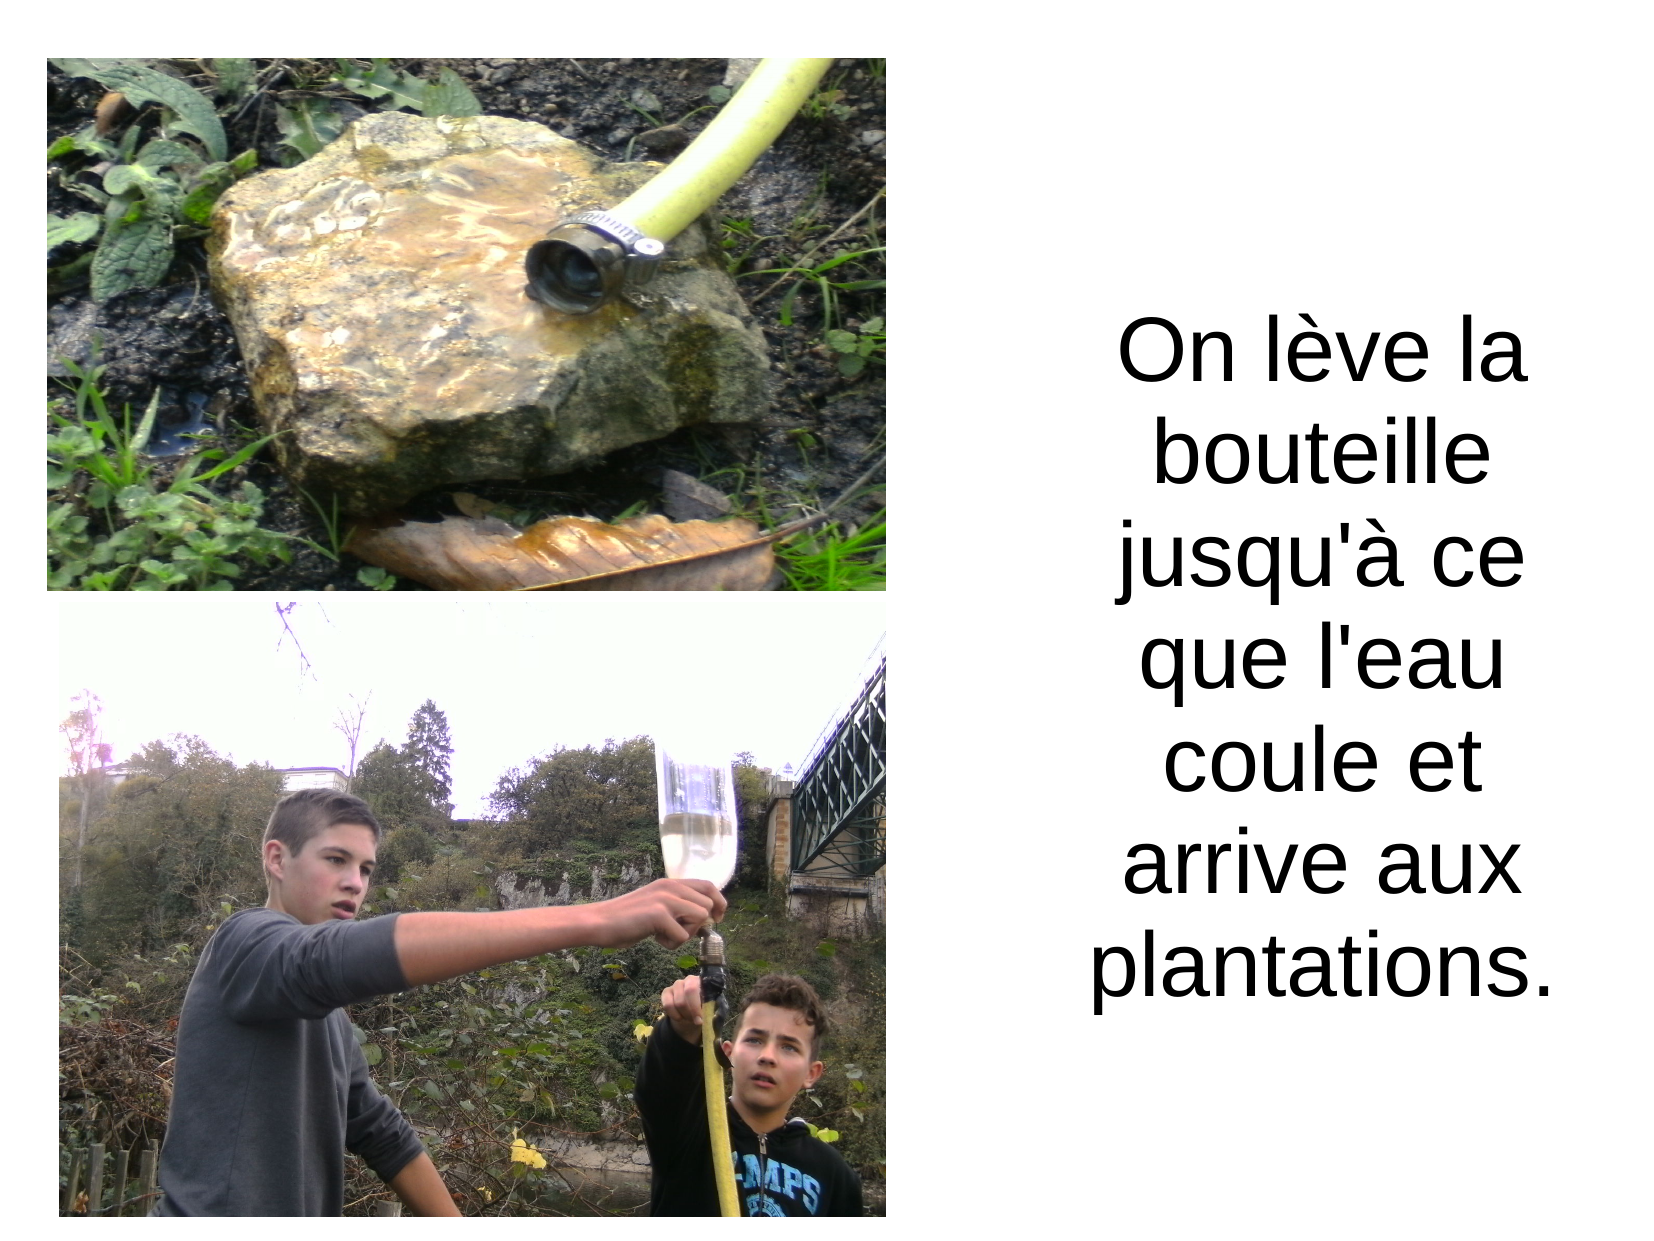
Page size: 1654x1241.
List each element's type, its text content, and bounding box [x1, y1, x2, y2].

title On lève la bouteille jusqu'à ce que l'eau coule et arrive aux plantations. [1039, 298, 1607, 1016]
picture [59, 602, 886, 1217]
picture [47, 58, 886, 591]
